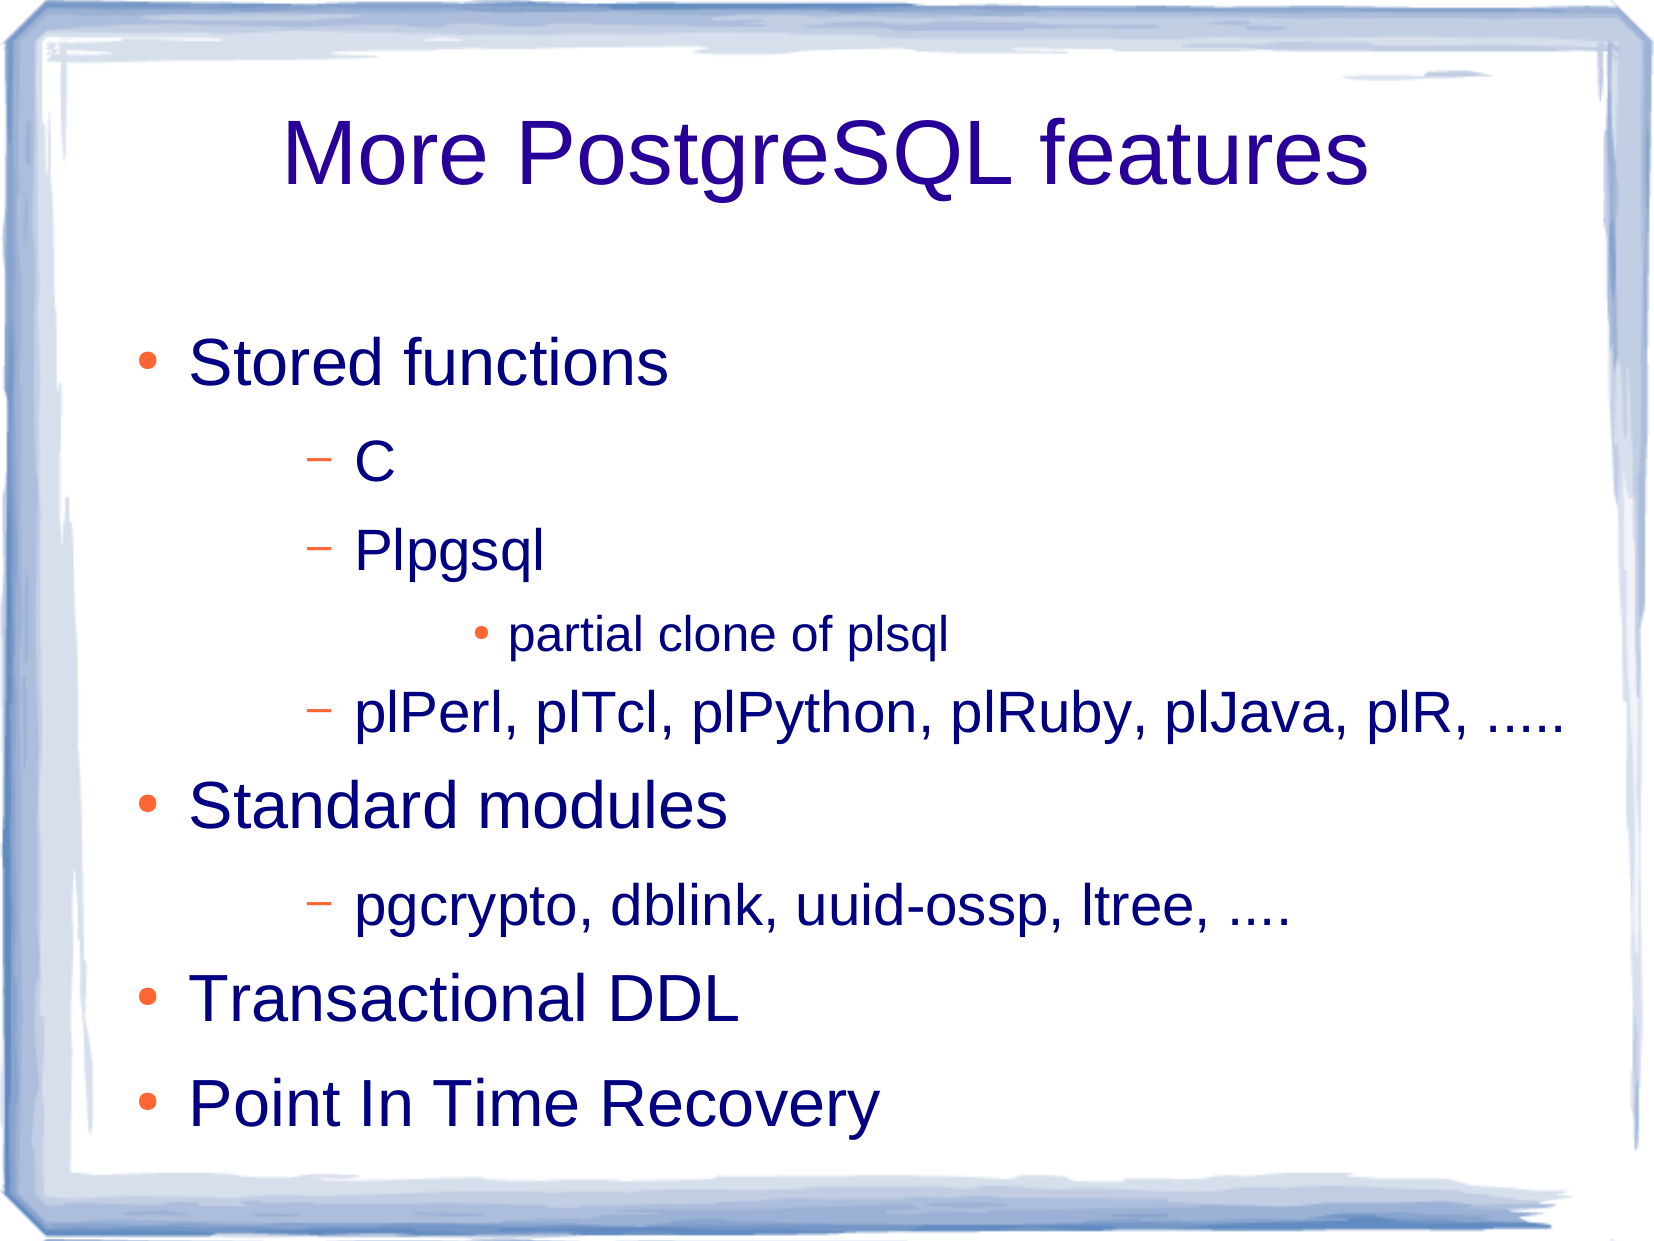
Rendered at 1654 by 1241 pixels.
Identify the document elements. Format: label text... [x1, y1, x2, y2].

title More PostgreSQL features [82, 56, 1571, 250]
list Stored functions C Plpgsql partial clone of plsql plPerl, plTcl, plPython, plRuby, plJava, plR, ..... Standard modules pgcrypto, dblink, uuid-ossp, ltree, .... Transactional DDL Point In Time Recovery [118, 324, 1571, 1241]
picture [0, 0, 1654, 1241]
